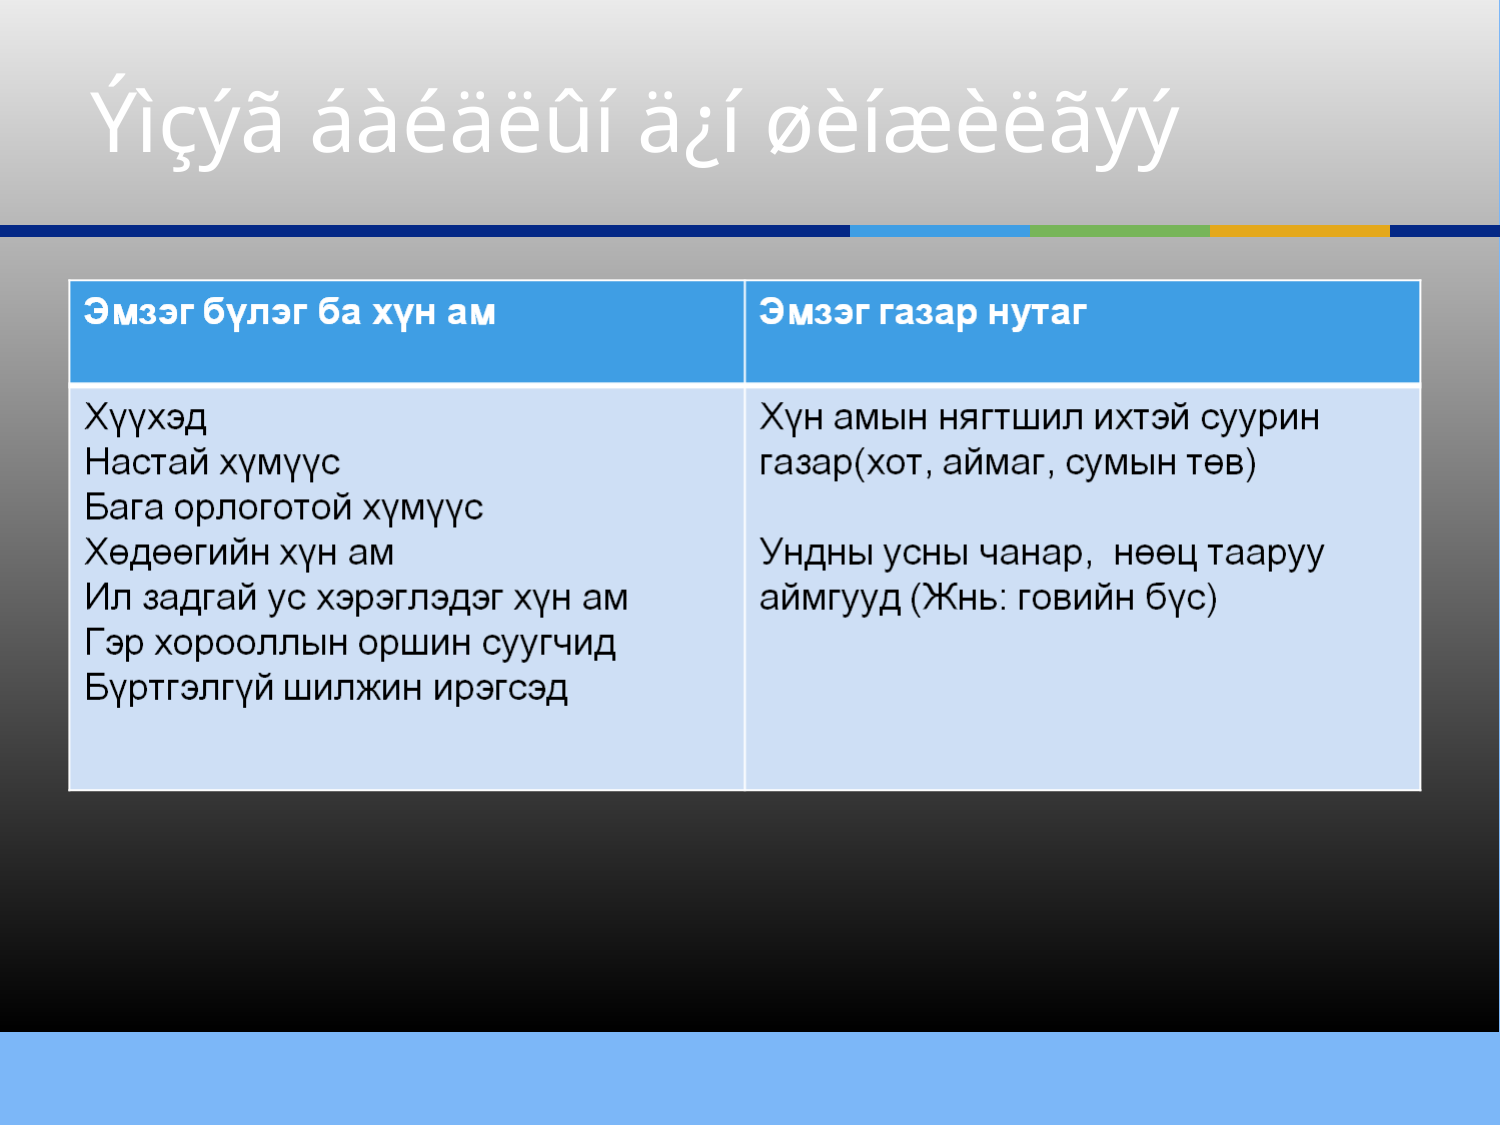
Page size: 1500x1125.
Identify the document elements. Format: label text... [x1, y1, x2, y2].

title Ýìçýã áàéäëûí ä¿í øèíæèëãýý [75, 24, 1426, 213]
picture [57, 268, 1432, 802]
